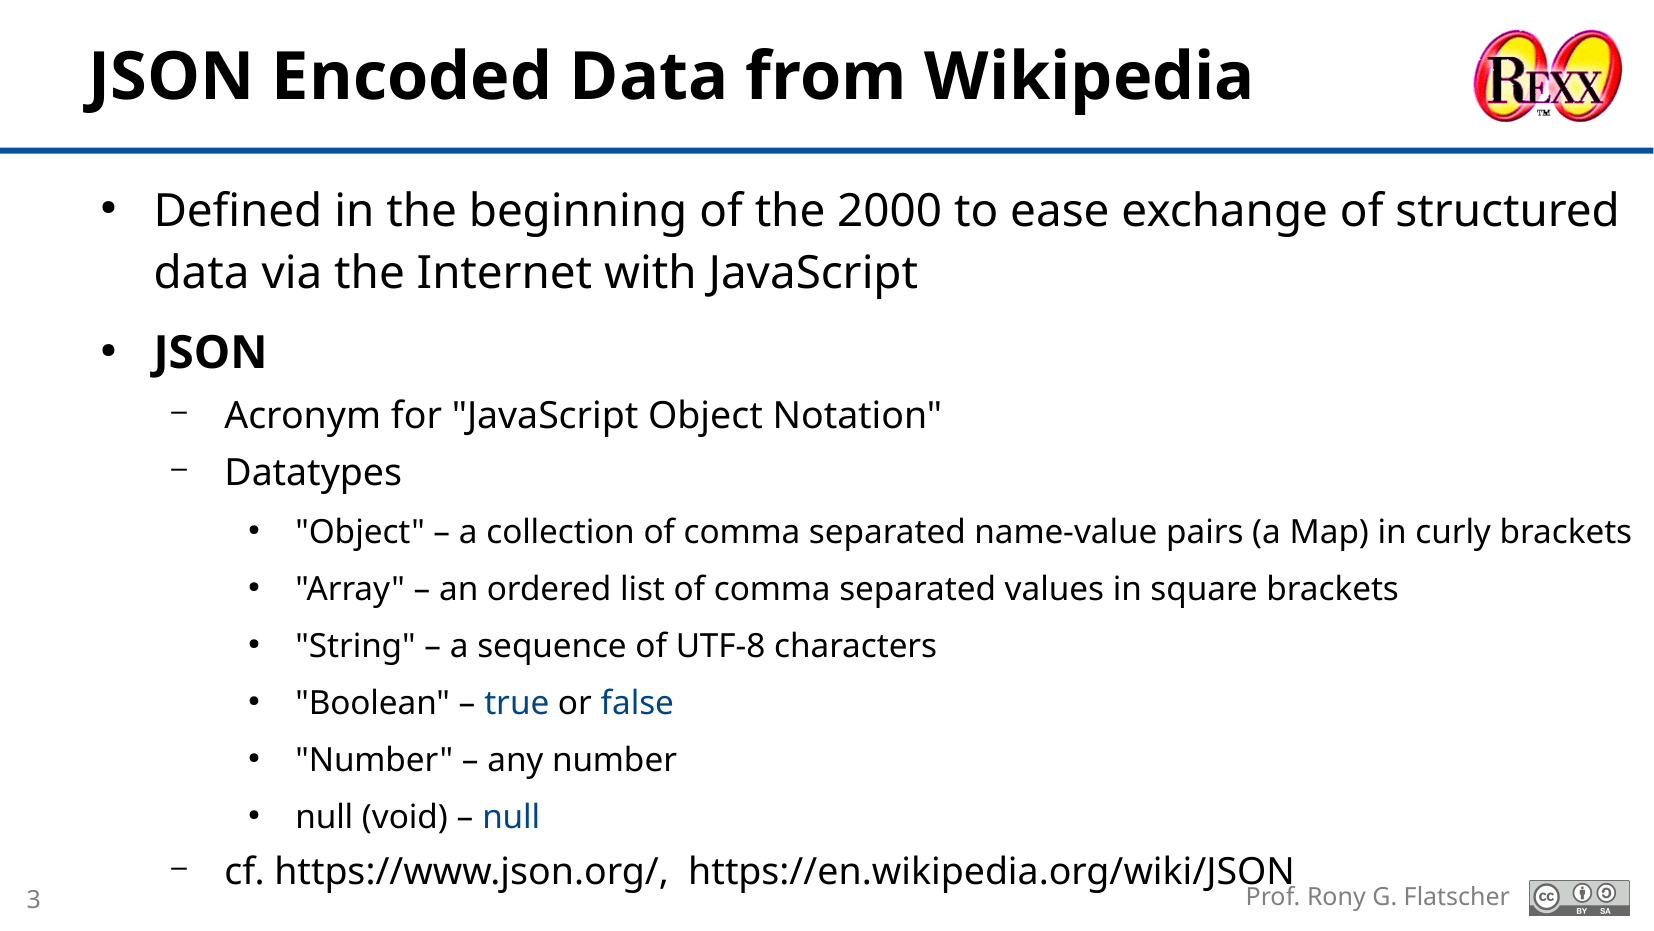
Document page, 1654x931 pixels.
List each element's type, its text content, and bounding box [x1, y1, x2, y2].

list Defined in the beginning of the 2000 to ease exchange of structured data via the Internet with JavaScript JSON Acronym for "JavaScript Object Notation" Datatypes "Object" – a collection of comma separated name-value pairs (a Map) in curly brackets "Array" – an ordered list of comma separated values in square brackets "String" – a sequence of UTF-8 characters "Boolean" – true or false "Number" – any number null (void) – null cf. https://www.json.org/, https://en.wikipedia.org/wiki/JSON [82, 177, 1654, 857]
title JSON Encoded Data from Wikipedia [29, 0, 1654, 148]
